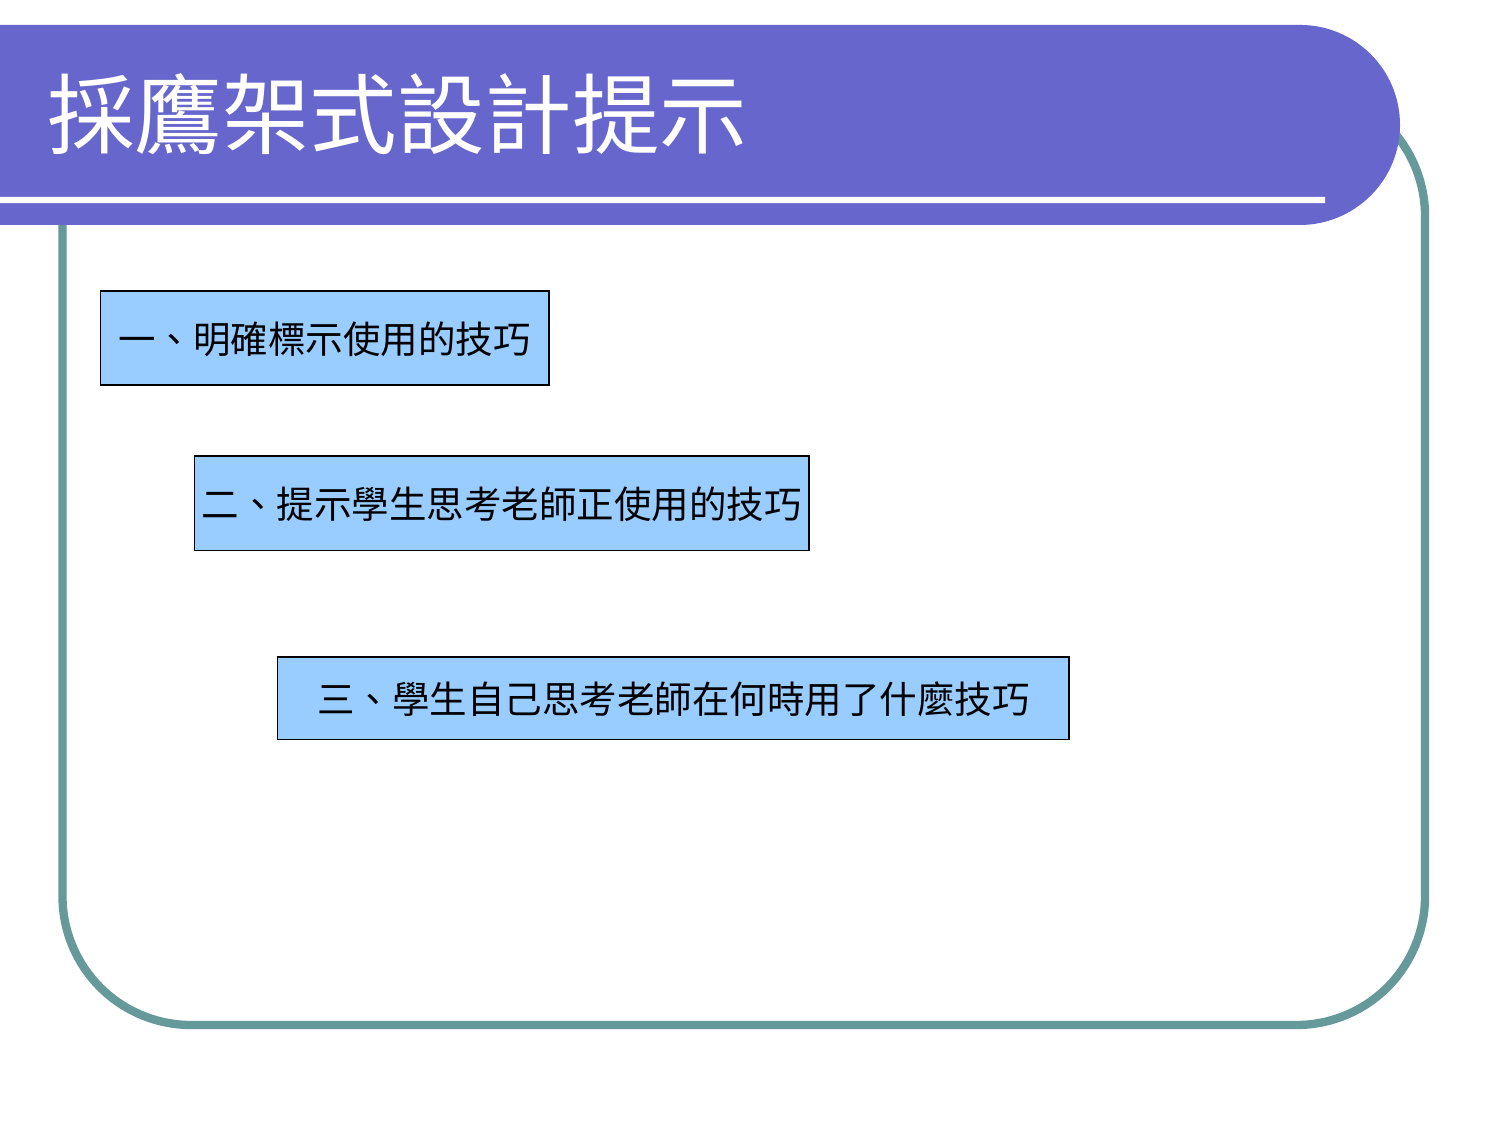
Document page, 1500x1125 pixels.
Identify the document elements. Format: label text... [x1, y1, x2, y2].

title 採鷹架式設計提示 [32, 37, 1347, 188]
text_box 二、提示學生思考老師正使用的技巧 [195, 456, 809, 551]
text_box 一、明確標示使用的技巧 [100, 291, 549, 385]
text_box 三、學生自己思考老師在何時用了什麼技巧 [278, 657, 1069, 740]
